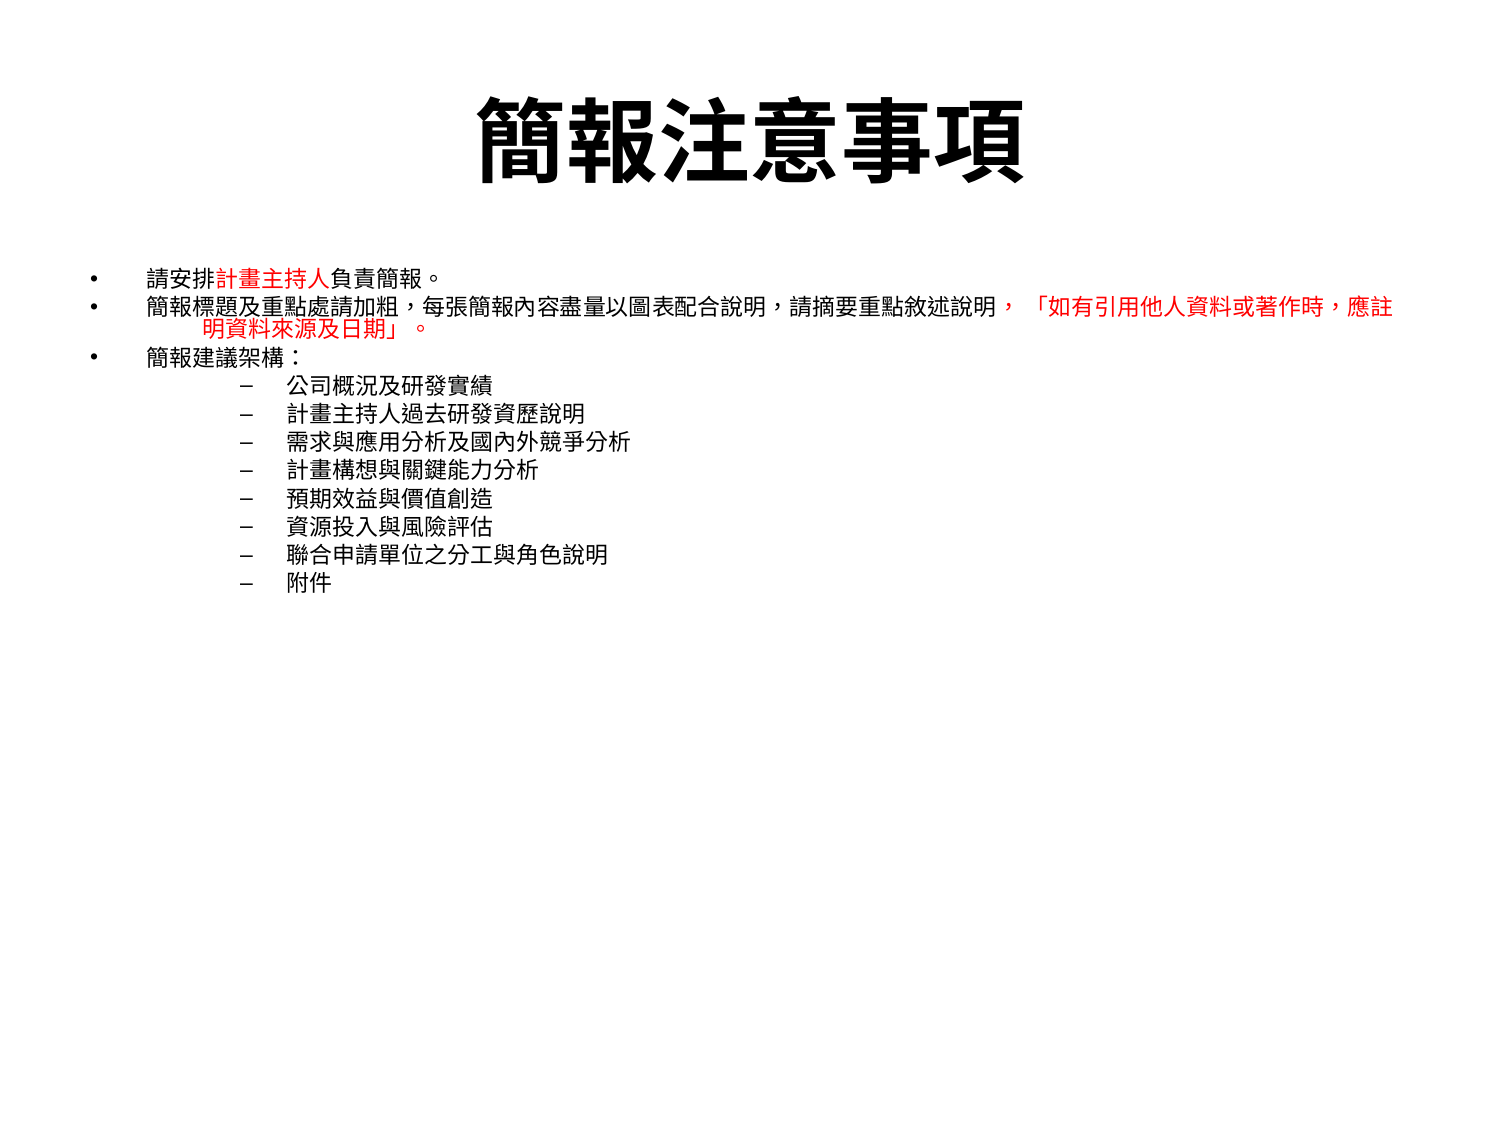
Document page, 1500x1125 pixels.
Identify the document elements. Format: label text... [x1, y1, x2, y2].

title 簡報注意事項 [75, 45, 1426, 232]
list 請安排計畫主持人負責簡報。 簡報標題及重點處請加粗，每張簡報內容盡量以圖表配合說明，請摘要重點敘述說明， 「如有引用他人資料或著作時，應註明資料來源及日期」。 簡報建議架構： 公司概況及研發實績 計畫主持人過去研發資歷說明 需求與應用分析及國內外競爭分析 計畫構想與關鍵能力分析 預期效益與價值創造 資源投入與風險評估 聯合申請單位之分工與角色說明 附件 [75, 232, 1426, 1005]
